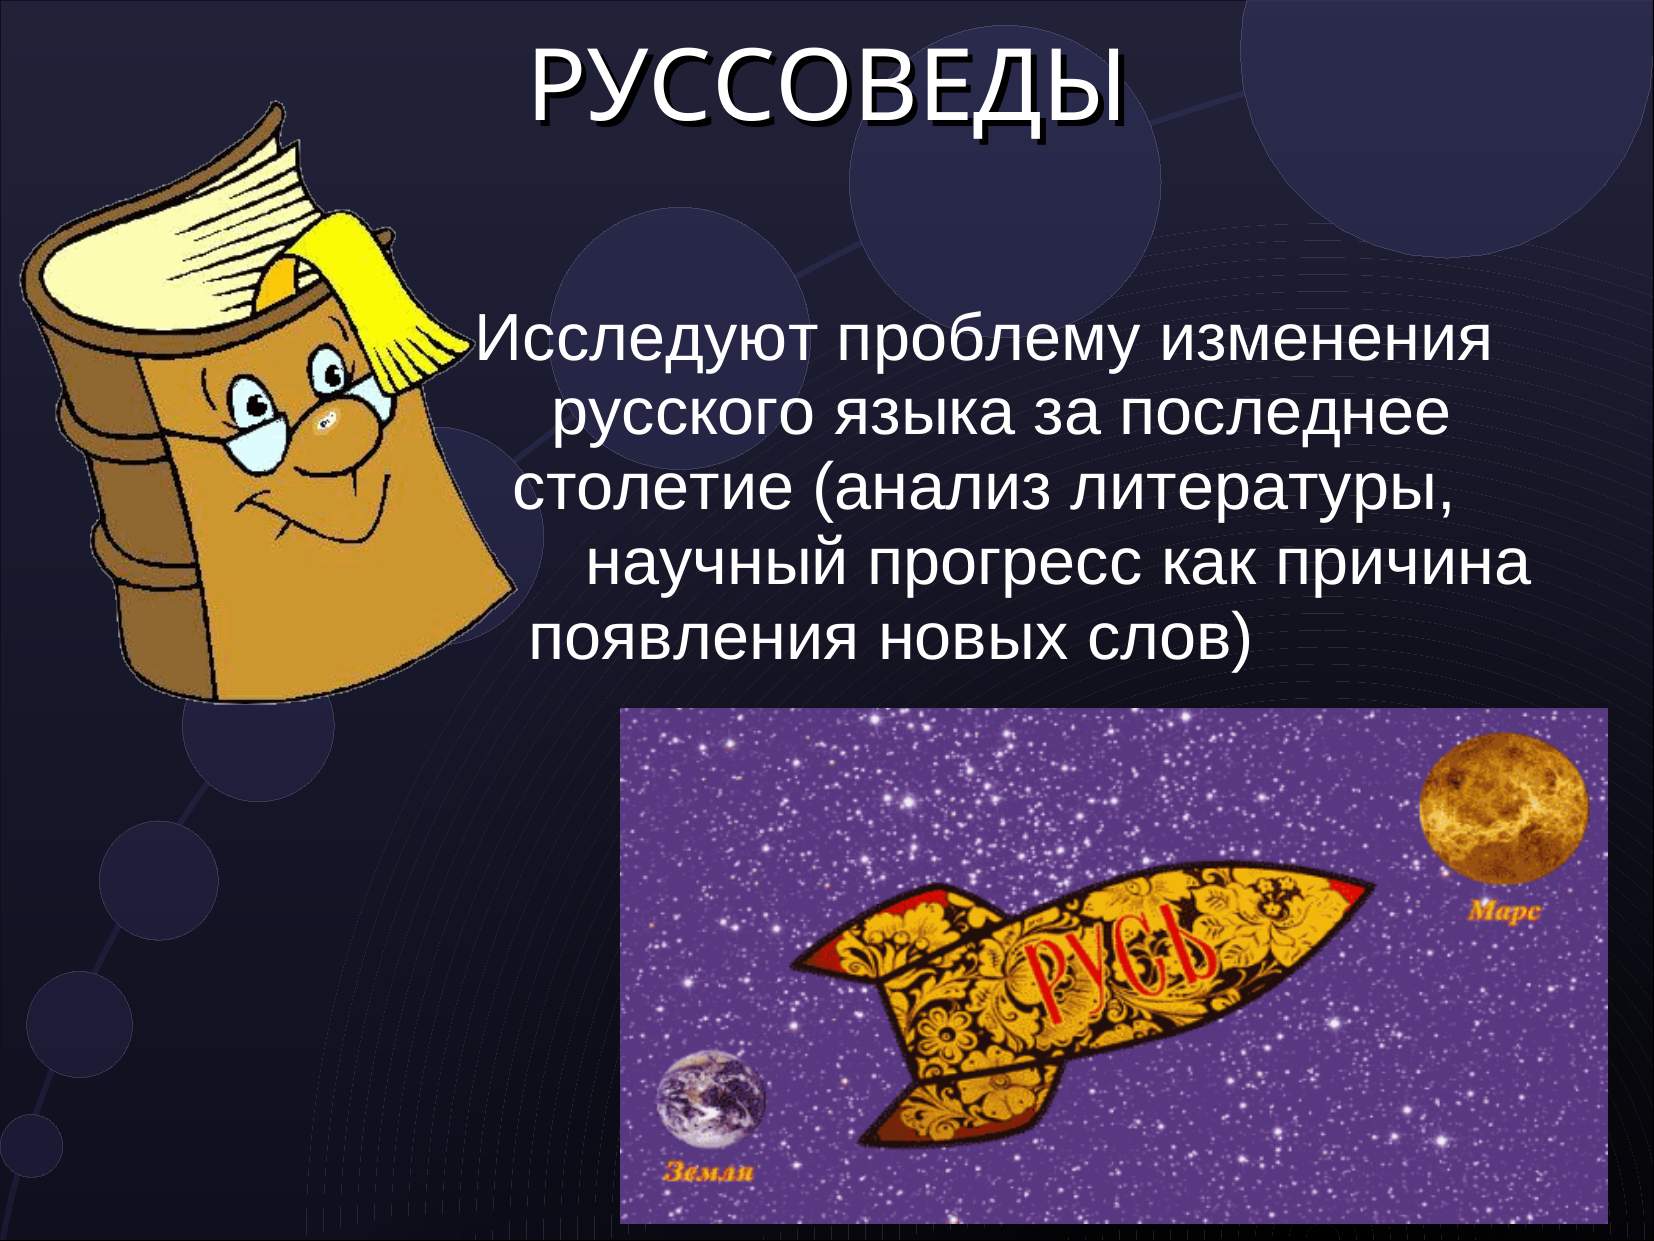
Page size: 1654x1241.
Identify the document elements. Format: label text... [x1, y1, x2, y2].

picture [620, 708, 1608, 1224]
subtitle РУССОВЕДЫ Исследуют проблему изменения русского языка за последнее столетие (анализ литературы, научный прогресс как причина появления новых слов) [121, 0, 1534, 1241]
picture [6, 88, 121, 722]
